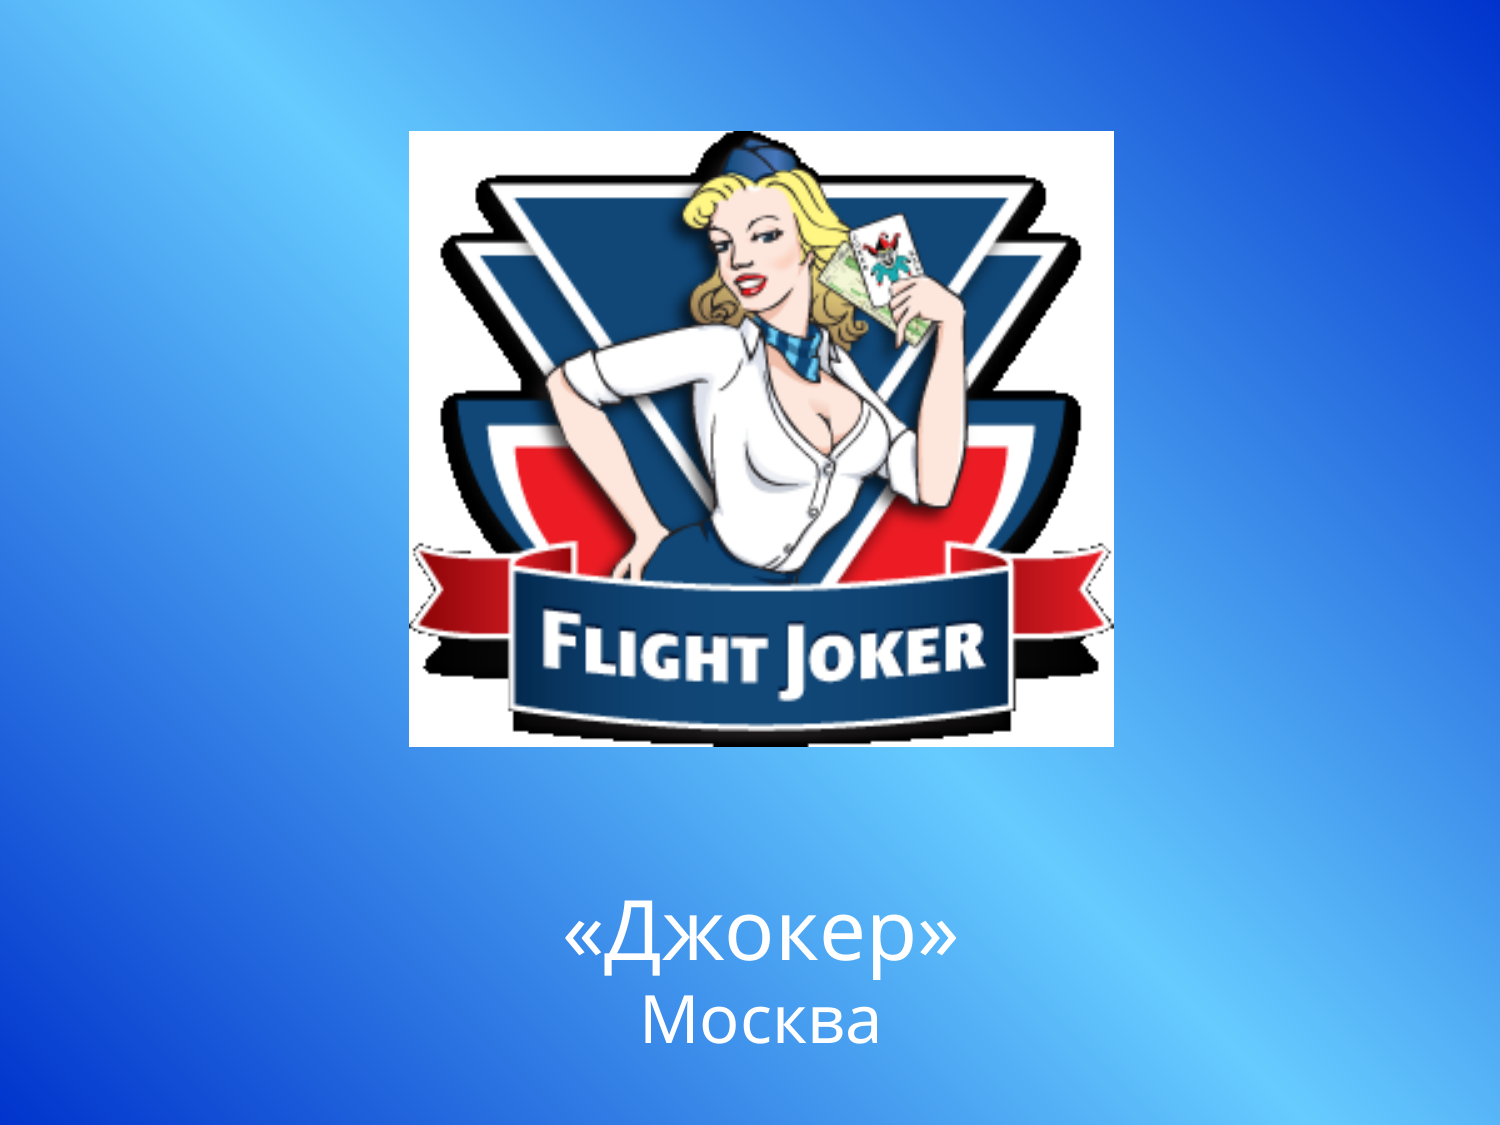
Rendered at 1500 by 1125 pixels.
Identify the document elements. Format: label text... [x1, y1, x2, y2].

text_box «Джокер» Москва [123, 846, 1399, 1088]
picture [409, 131, 1114, 747]
